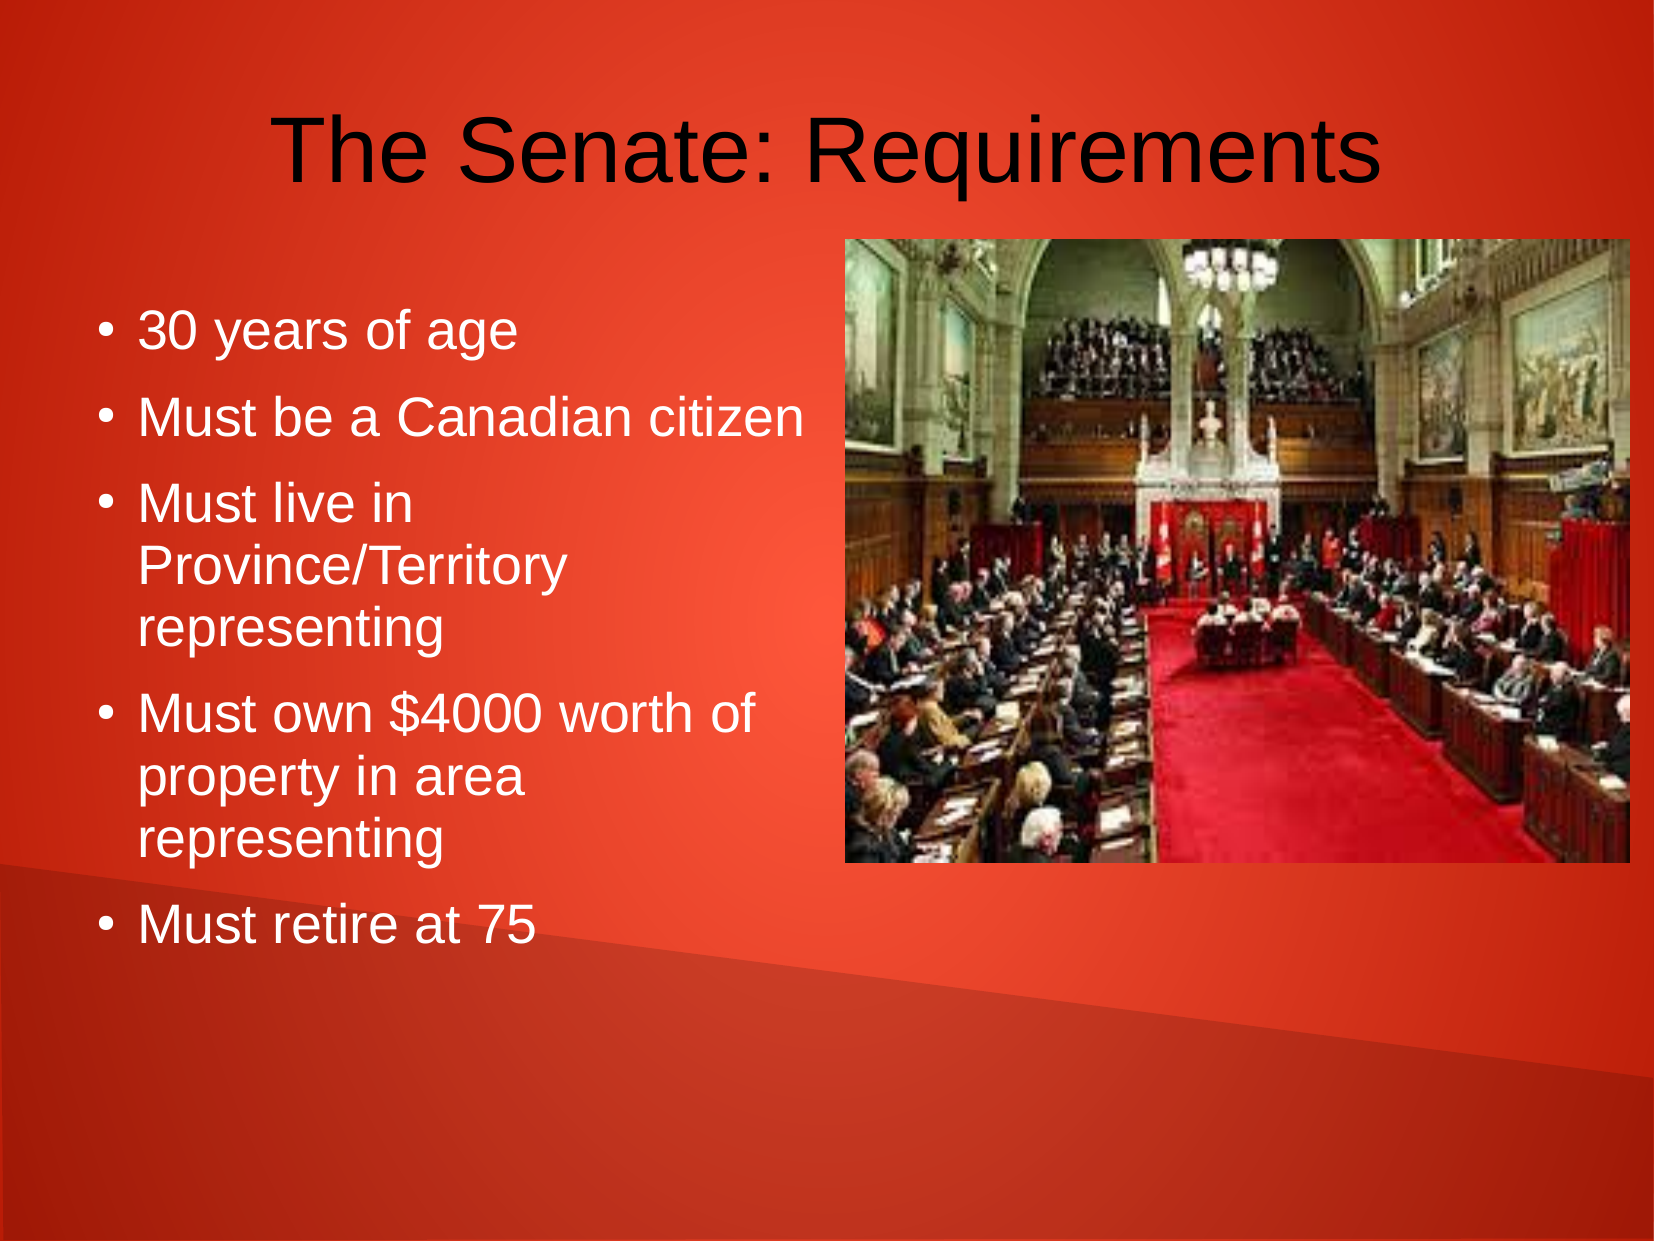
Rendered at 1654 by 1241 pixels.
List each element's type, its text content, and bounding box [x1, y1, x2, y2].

list 30 years of age Must be a Canadian citizen Must live in Province/Territory representing Must own $4000 worth of property in area representing Must retire at 75 [82, 299, 809, 1019]
picture [845, 239, 1630, 863]
title The Senate: Requirements [82, 47, 1571, 252]
